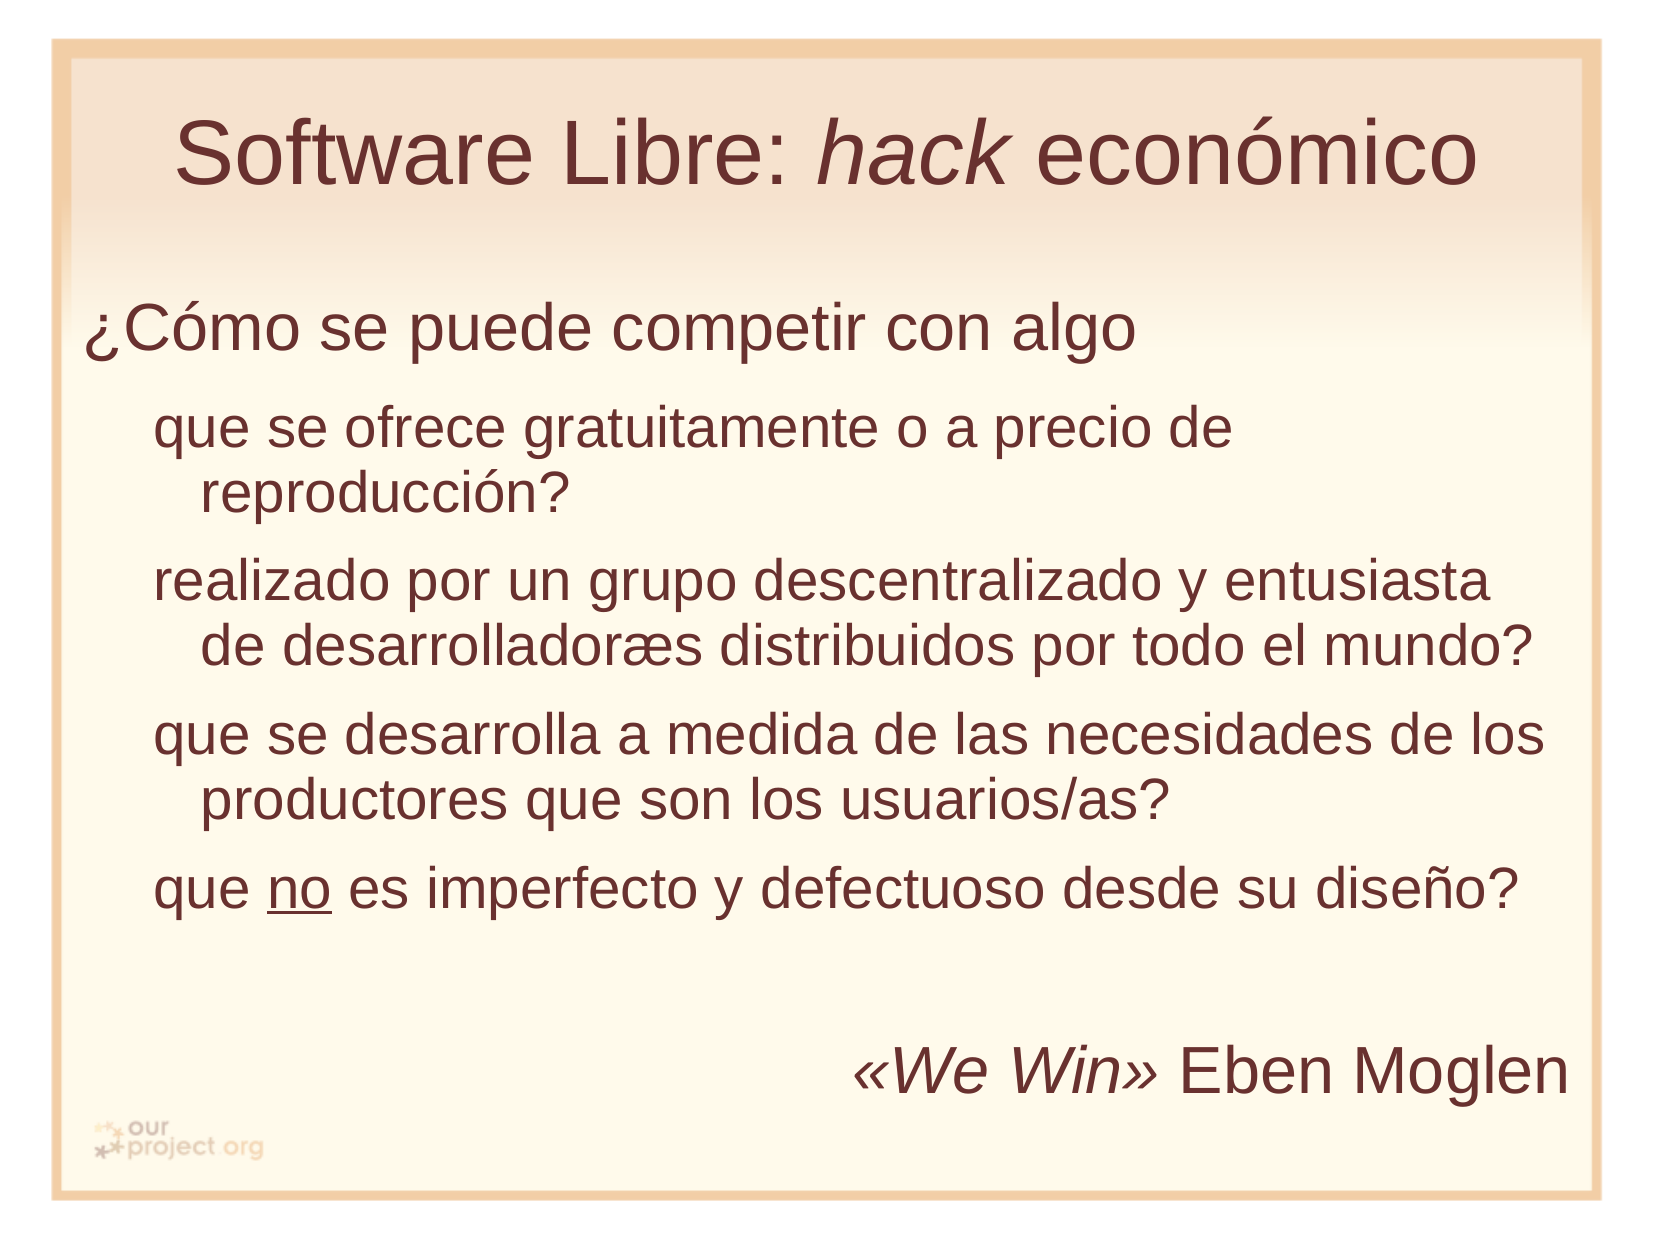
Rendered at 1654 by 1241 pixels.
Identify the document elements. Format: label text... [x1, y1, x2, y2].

list ¿Cómo se puede competir con algo que se ofrece gratuitamente o a precio de reproducción? realizado por un grupo descentralizado y entusiasta de desarrolladoræs distribuidos por todo el mundo? que se desarrolla a medida de las necesidades de los productores que son los usuarios/as? que no es imperfecto y defectuoso desde su diseño? «We Win» Eben Moglen [82, 290, 1571, 1186]
title Software Libre: hack económico [82, 49, 1571, 257]
picture [0, 0, 1654, 1241]
